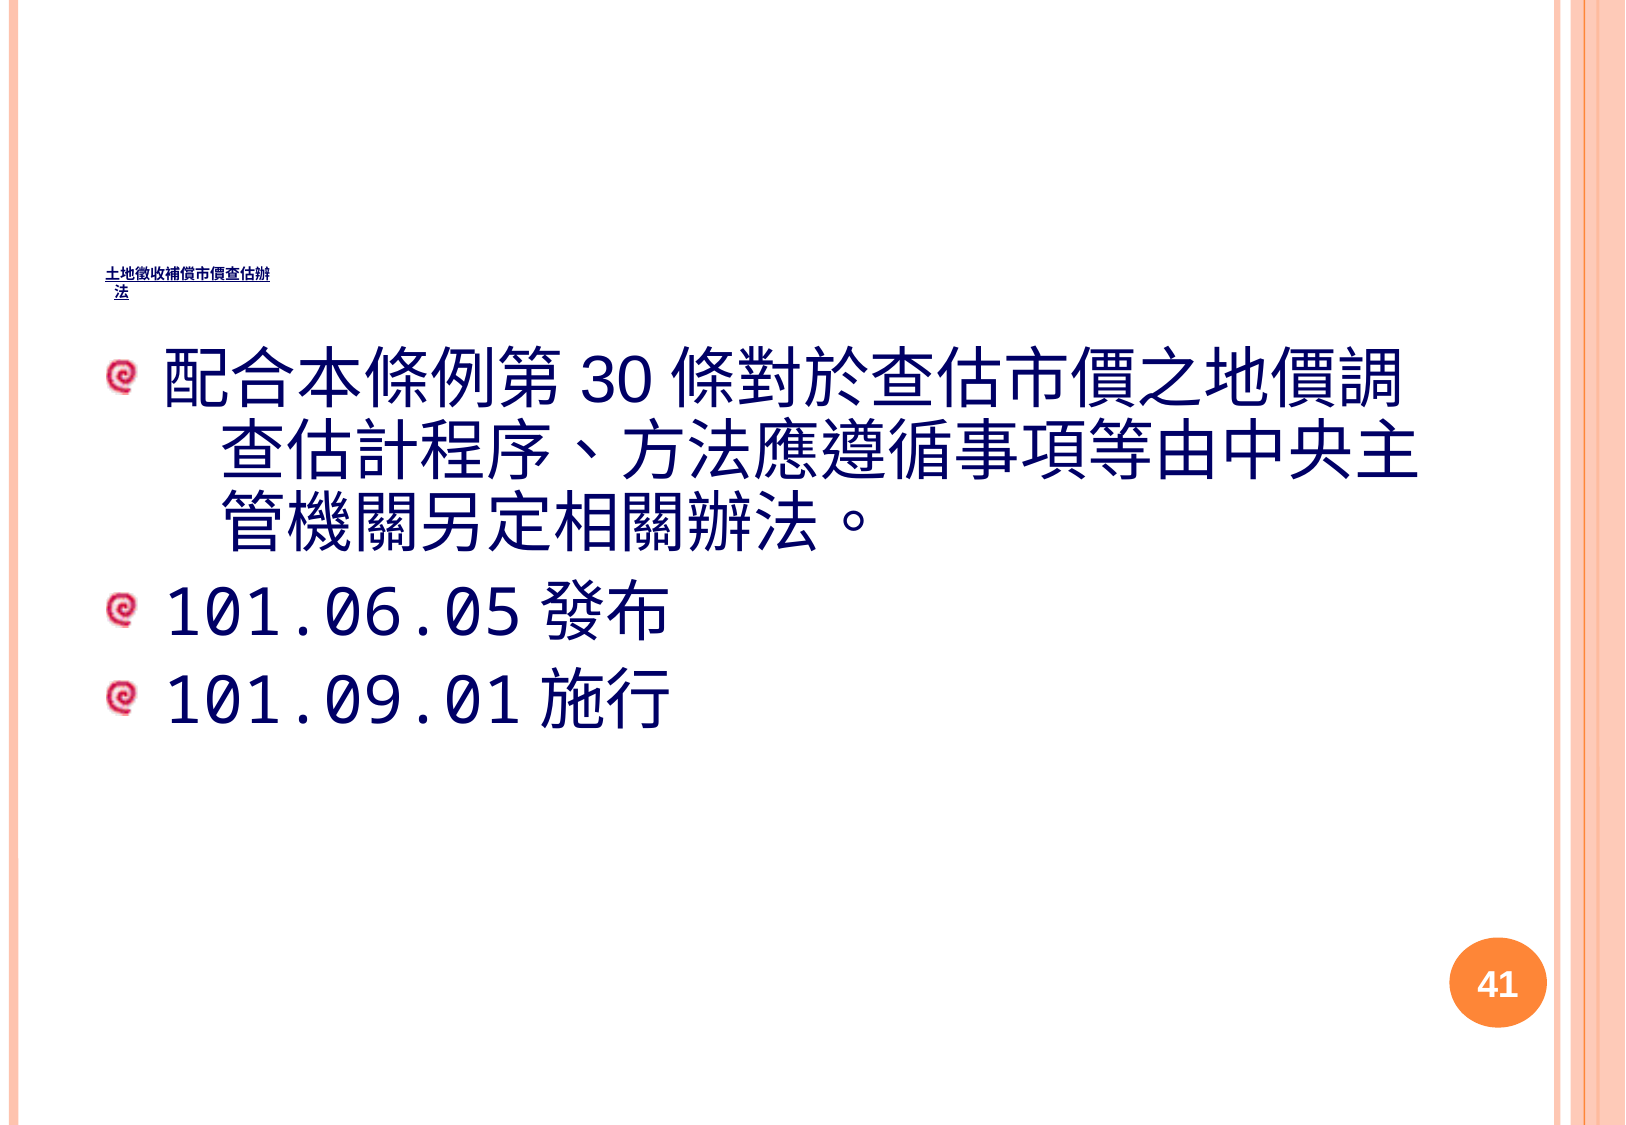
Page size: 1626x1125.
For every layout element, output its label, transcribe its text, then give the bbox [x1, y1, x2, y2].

list 土地徵收補償市價查估辦法 [44, 125, 1522, 303]
text_box 配合本條例第30條對於查估市價之地價調查估計程序、方法應遵循事項等由中央主管機關另定相關辦法。 101.06.05發布 101.09.01施行 [92, 338, 1485, 645]
